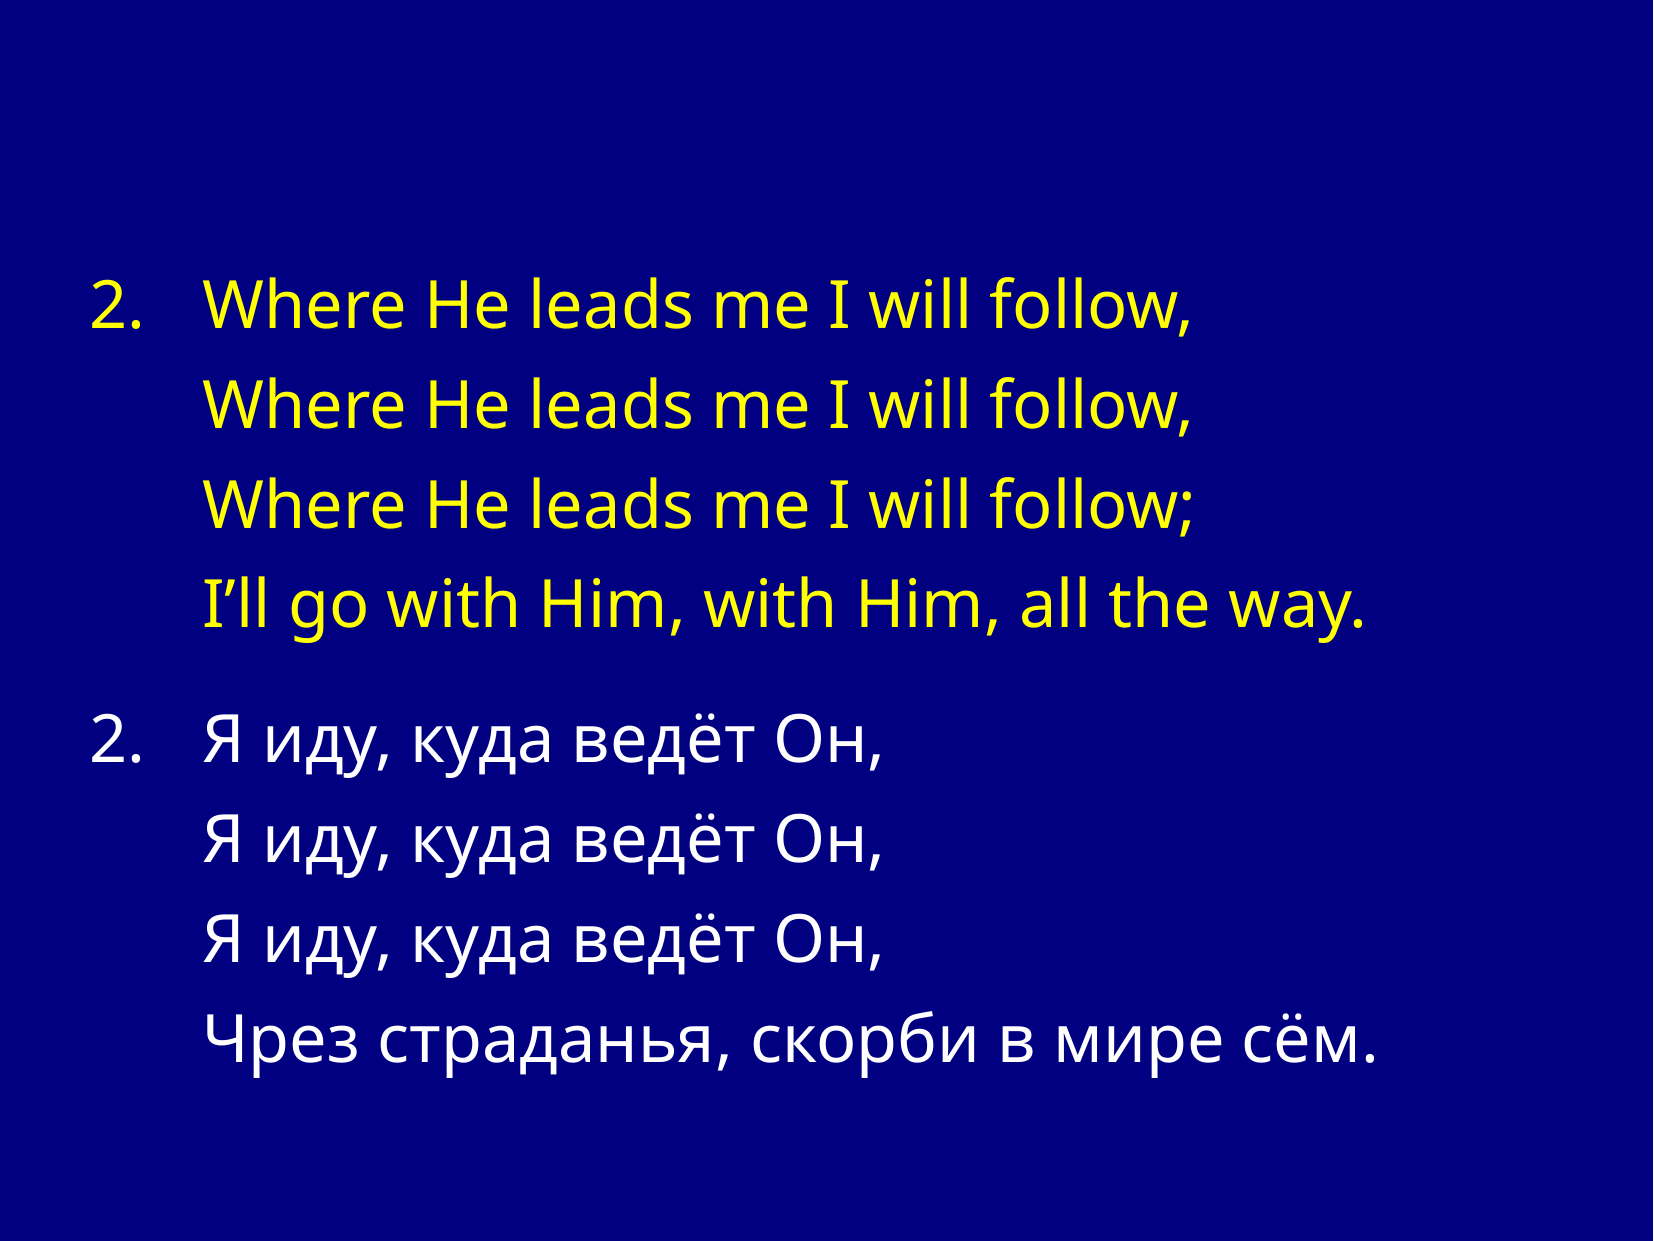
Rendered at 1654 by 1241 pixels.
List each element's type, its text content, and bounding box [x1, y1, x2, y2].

text_box 2. Where He leads me I will follow, Where He leads me I will follow, Where He leads me I will follow; I’ll go with Him, with Him, all the way. [75, 150, 1576, 638]
text_box 2. Я иду, куда ведёт Он, Я иду, куда ведёт Он, Я иду, куда ведёт Он, Чрез страданья, скорби в мире сём. [75, 675, 1576, 1163]
